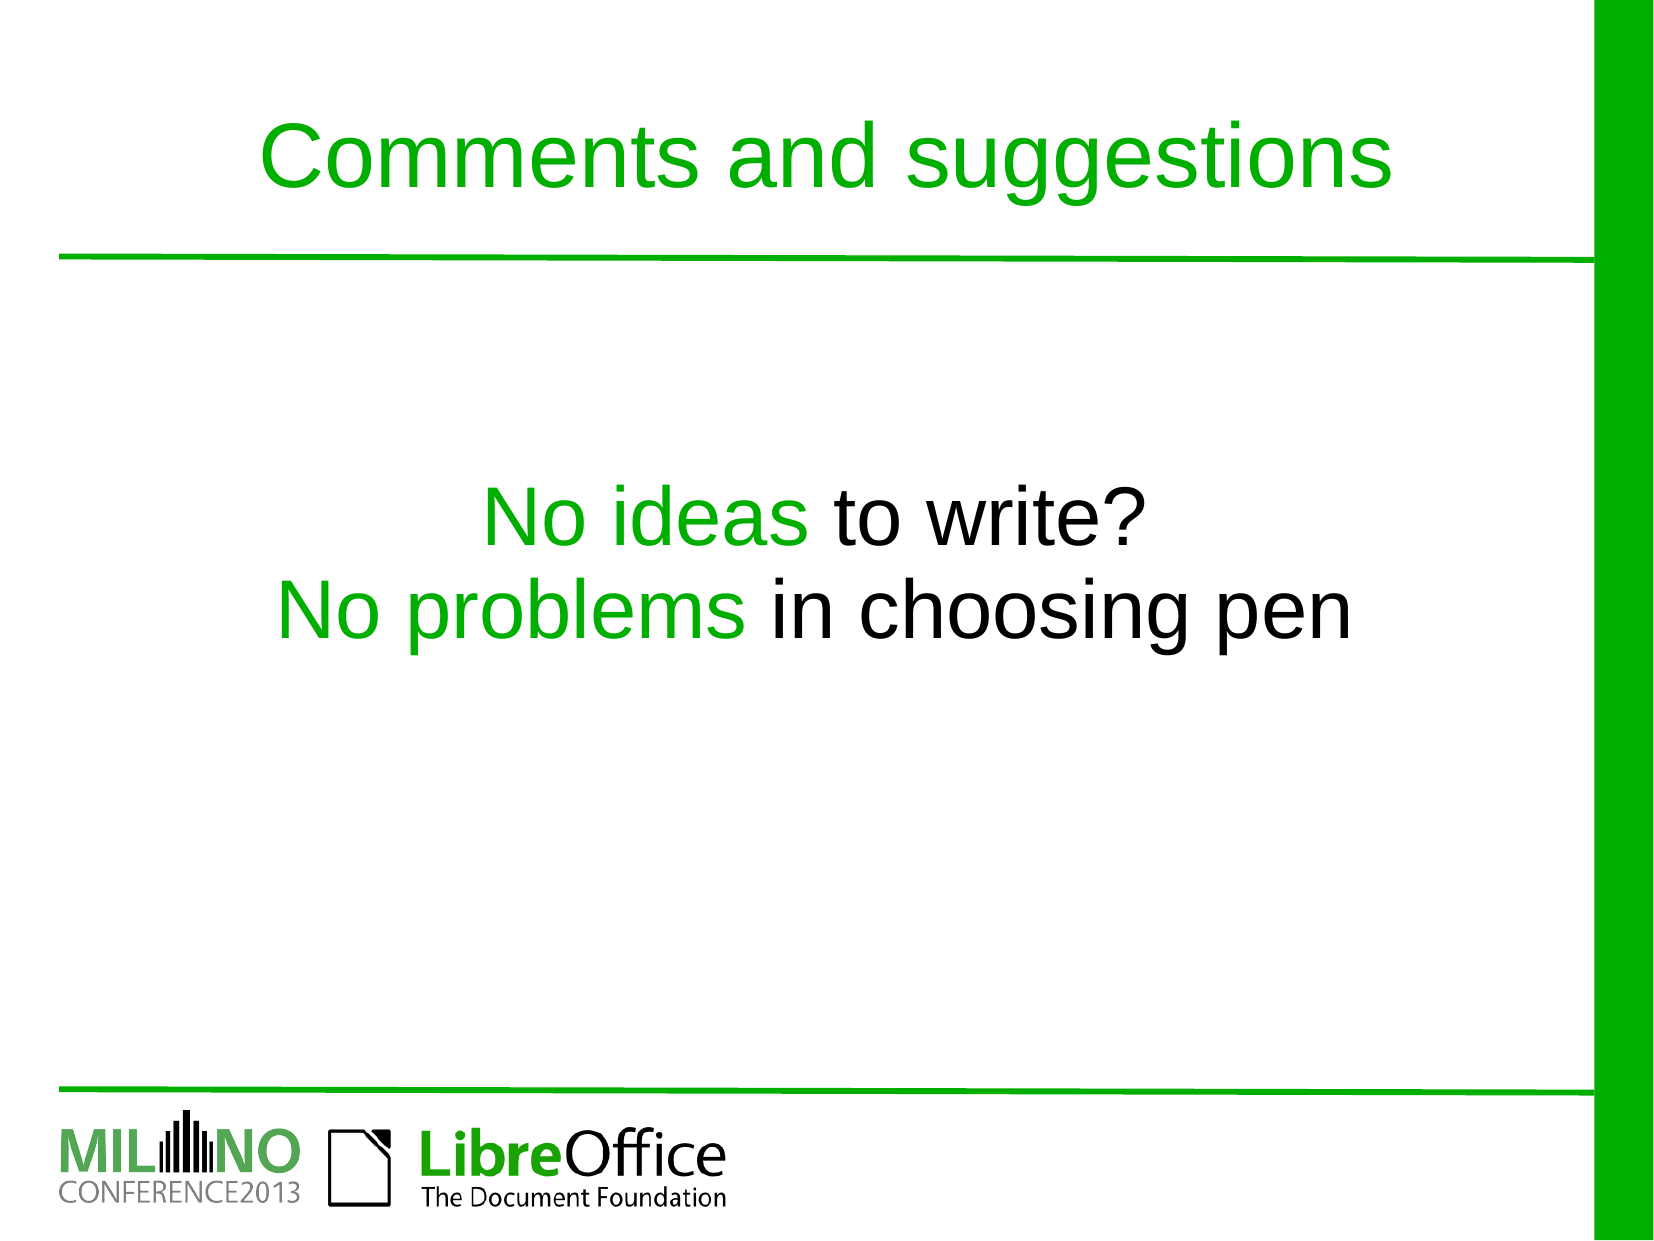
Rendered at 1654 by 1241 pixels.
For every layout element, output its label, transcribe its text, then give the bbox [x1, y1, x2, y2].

text_box Comments and suggestions [83, 74, 1572, 237]
subtitle No ideas to write? No problems in choosing pen [70, 147, 1559, 1076]
picture [59, 1093, 756, 1241]
